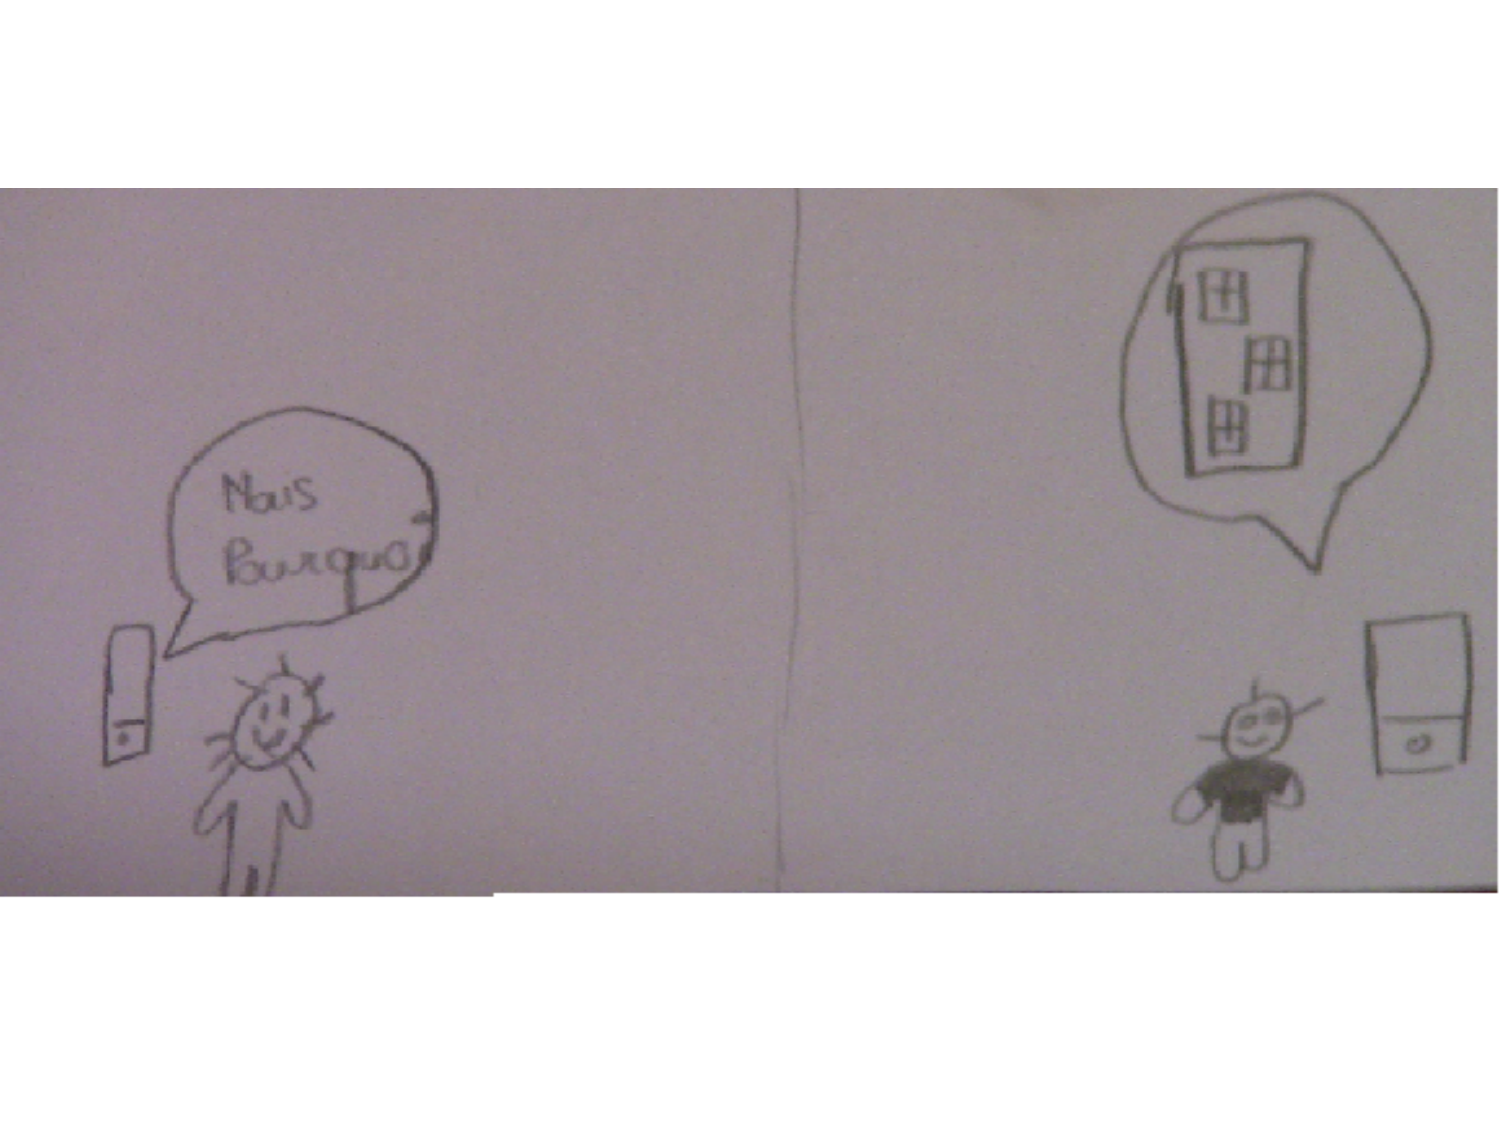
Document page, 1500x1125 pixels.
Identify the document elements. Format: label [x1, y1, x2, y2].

picture [0, 188, 1500, 899]
